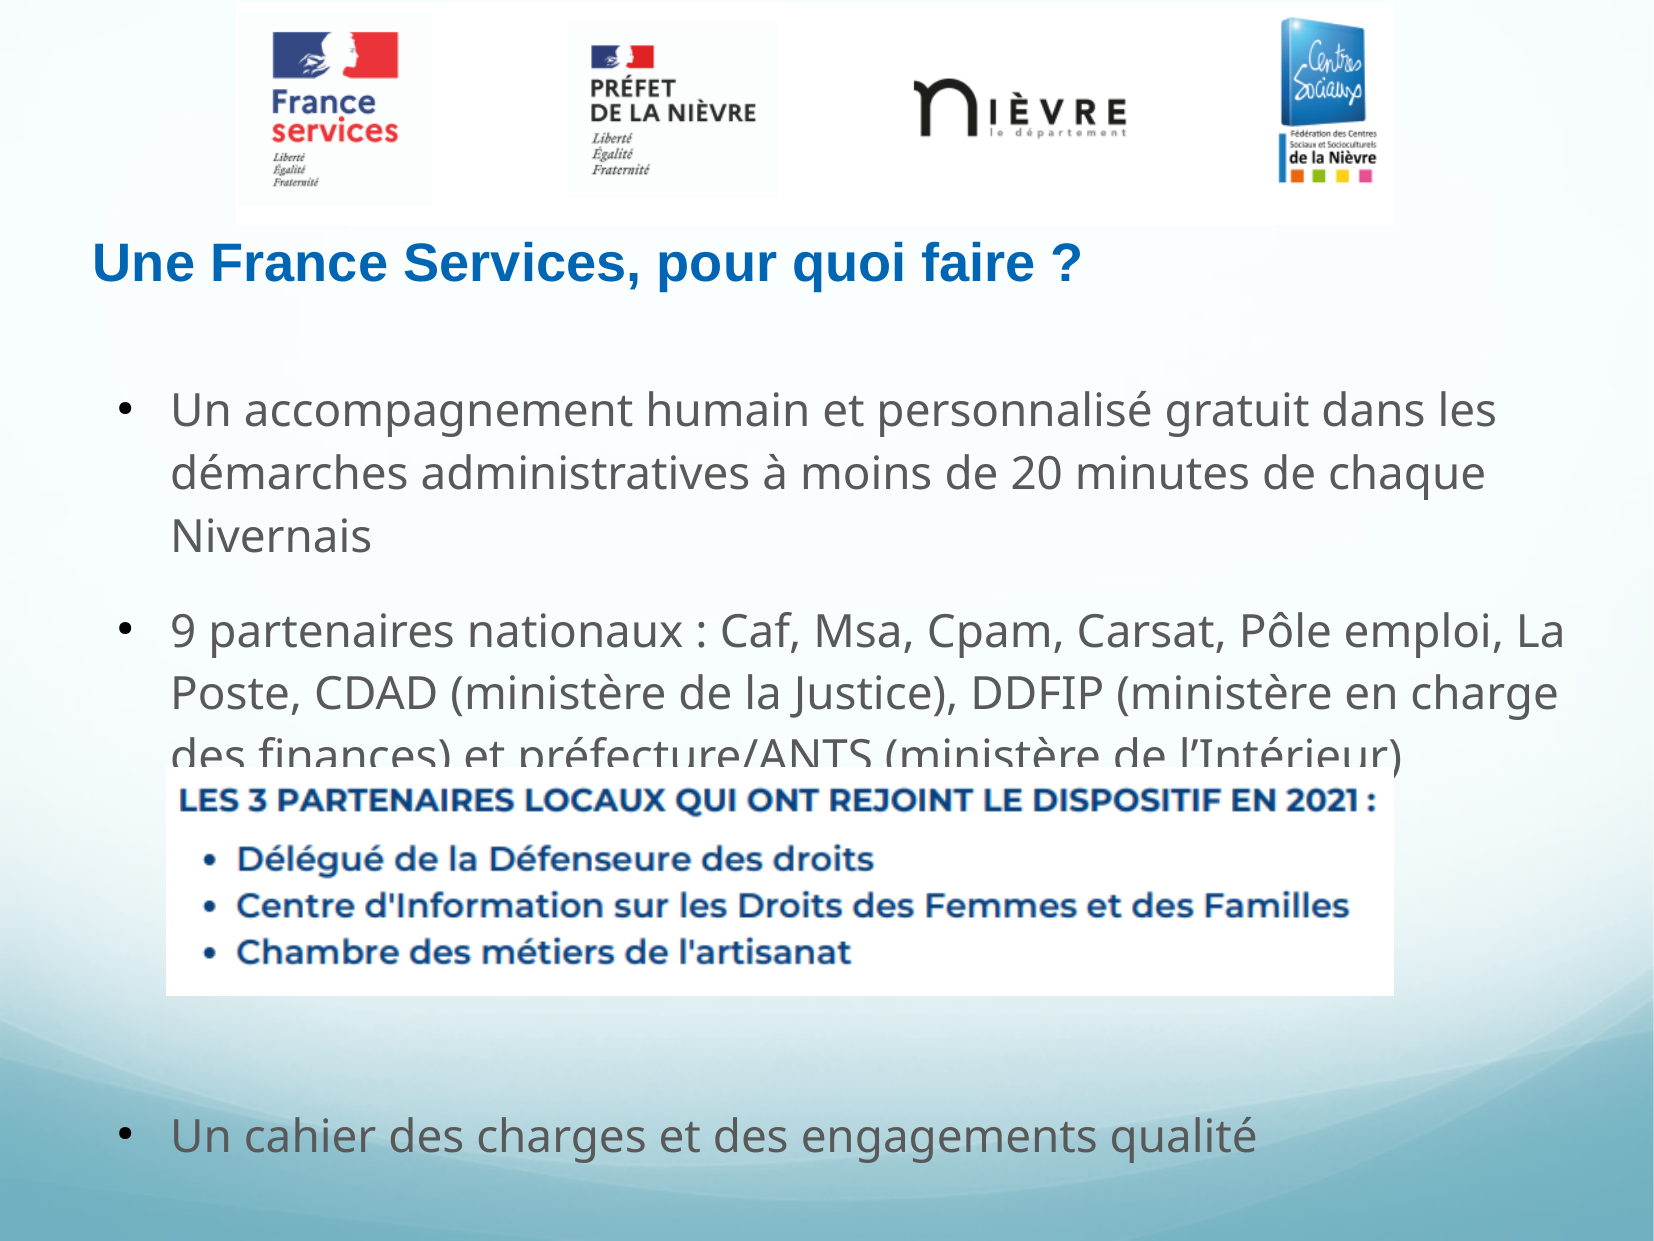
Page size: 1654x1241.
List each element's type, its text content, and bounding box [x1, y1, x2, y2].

list Un accompagnement humain et personnalisé gratuit dans les démarches administratives à moins de 20 minutes de chaque Nivernais 9 partenaires nationaux : Caf, Msa, Cpam, Carsat, Pôle emploi, La Poste, CDAD (ministère de la Justice), DDFIP (ministère en charge des finances) et préfecture/ANTS (ministère de l’Intérieur) Un cahier des charges et des engagements qualité [99, 377, 1583, 1217]
title Une France Services, pour quoi faire ? [93, 165, 1548, 360]
picture [0, 0, 1654, 1241]
